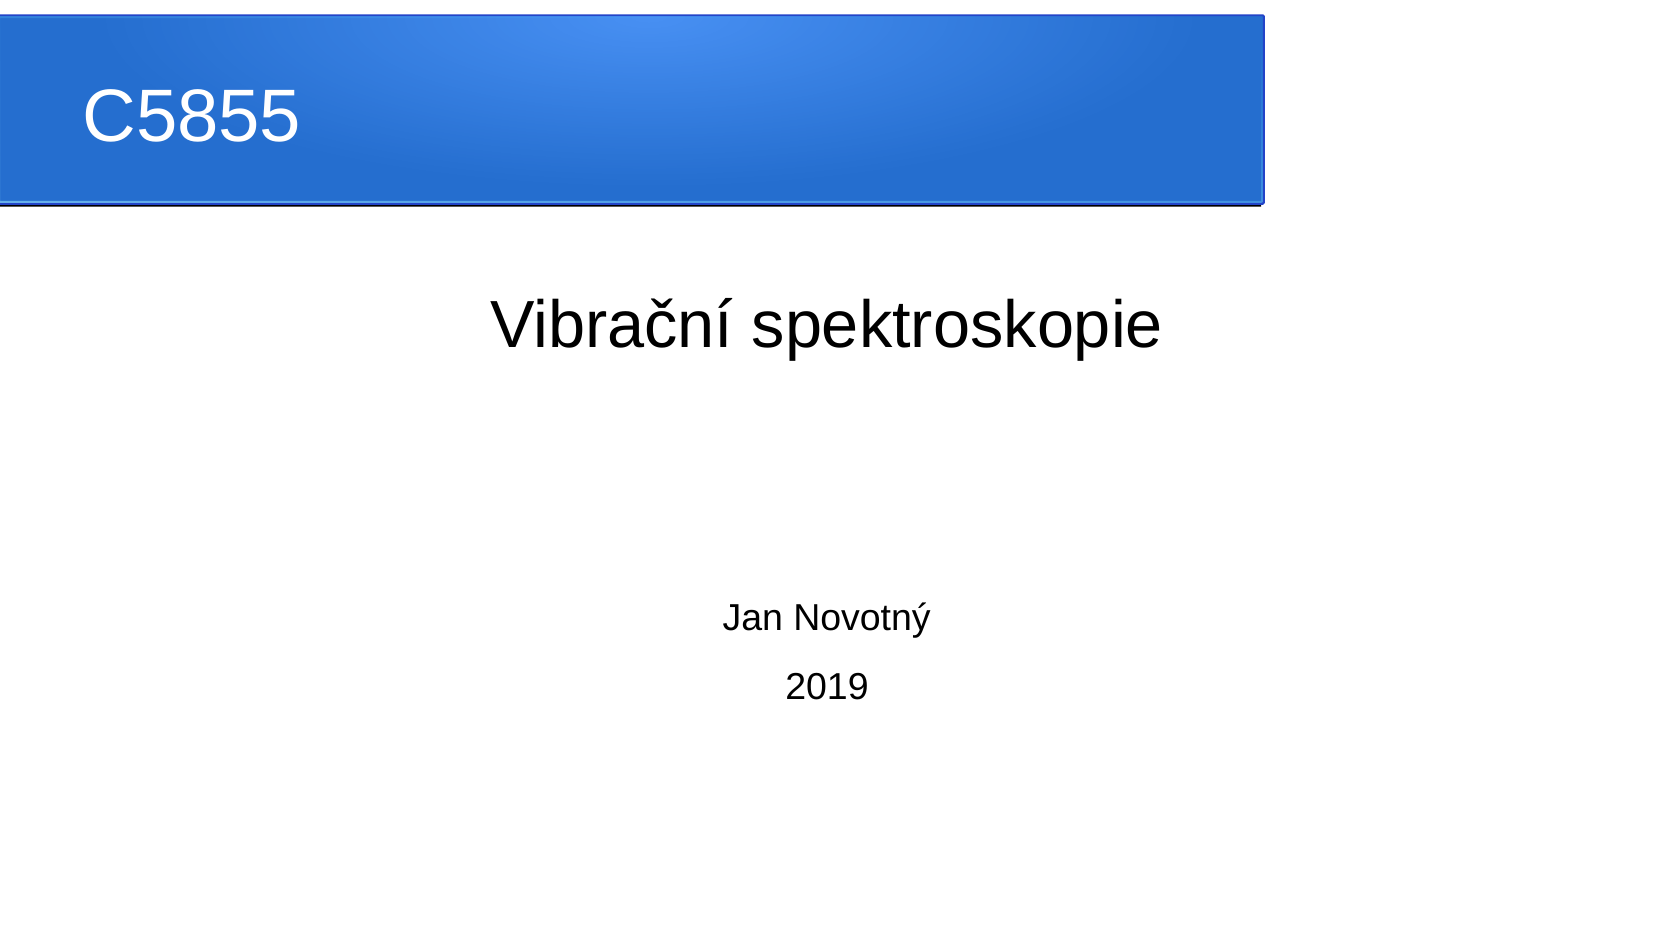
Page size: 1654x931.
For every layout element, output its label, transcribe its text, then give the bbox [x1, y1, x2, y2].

title C5855 [82, 35, 1235, 189]
subtitle Vibrační spektroskopie Jan Novotný 2019 [82, 224, 1571, 764]
